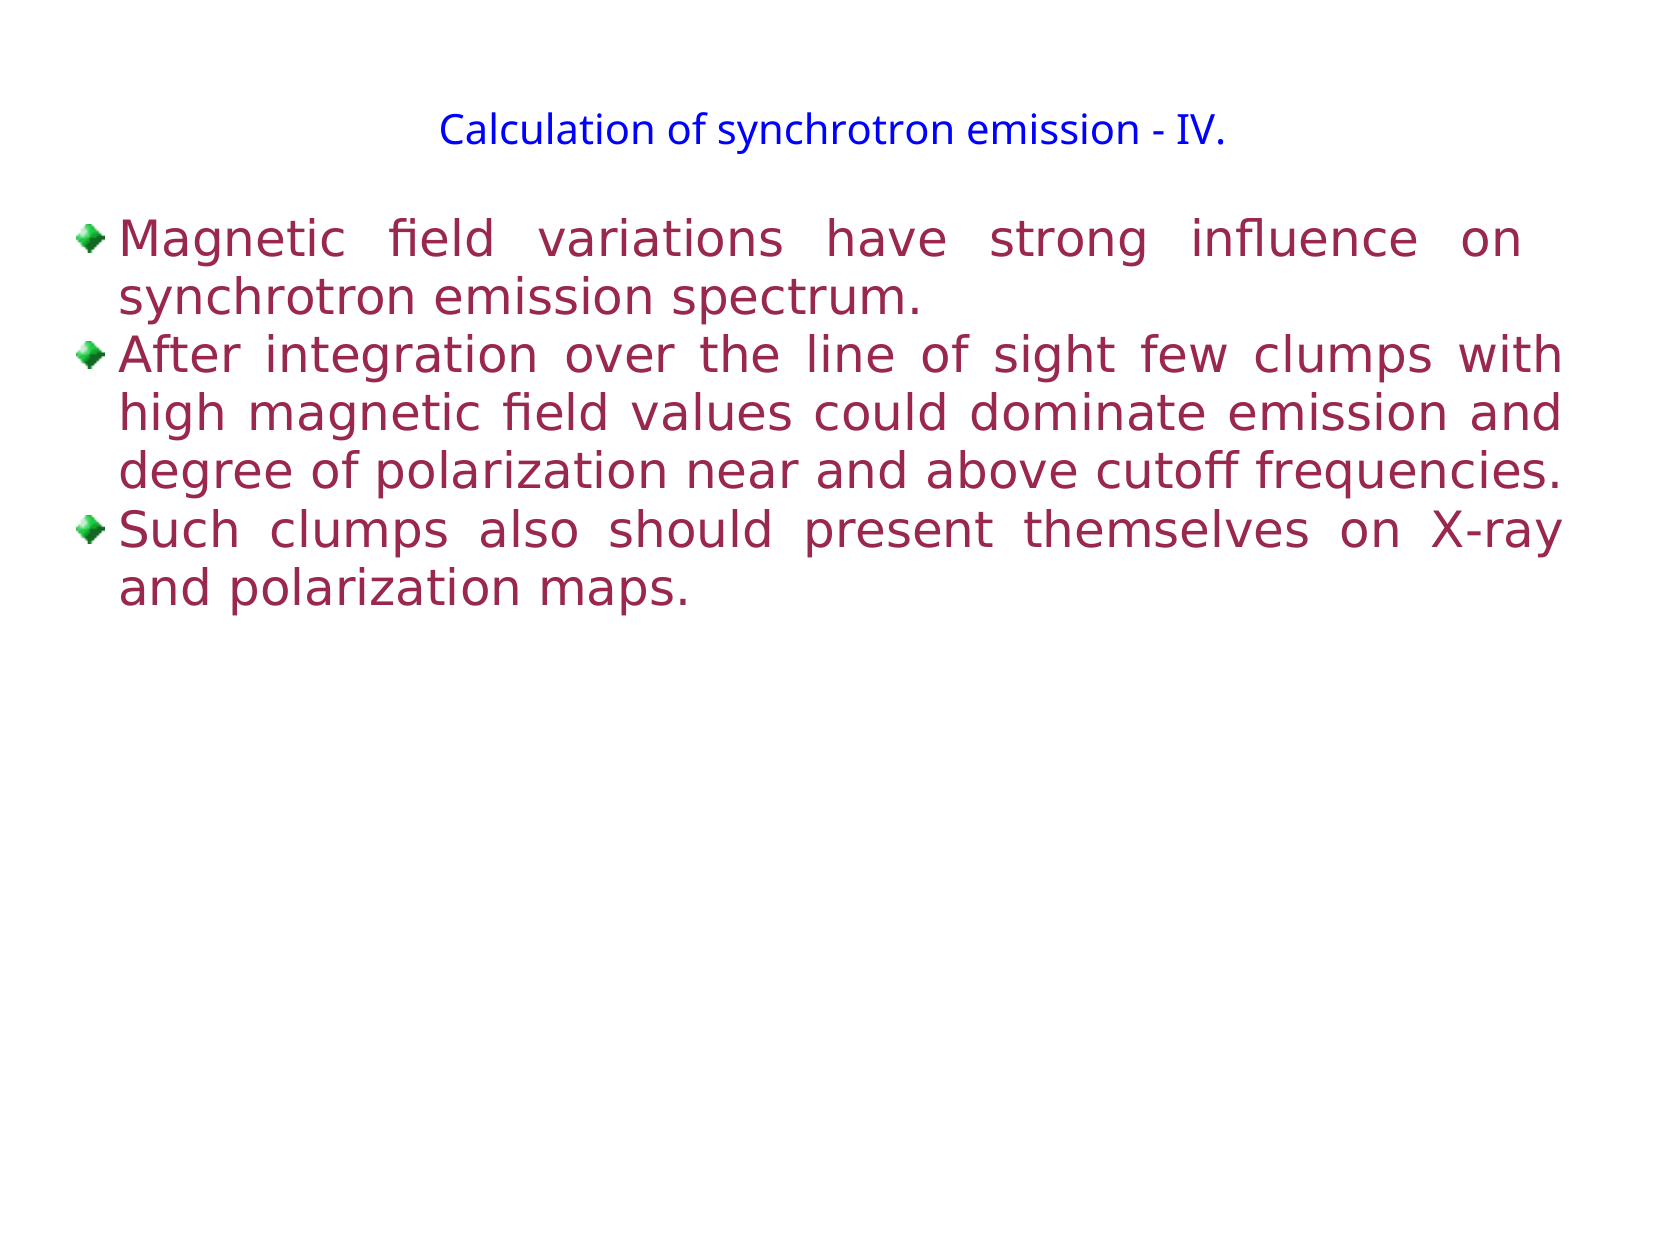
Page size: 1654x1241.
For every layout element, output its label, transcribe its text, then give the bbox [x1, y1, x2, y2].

title Calculation of synchrotron emission - IV. [88, 78, 1577, 178]
subtitle Magnetic field variations have strong influence on synchrotron emission spectrum. After integration over the line of sight few clumps with high magnetic field values could dominate emission and degree of polarization near and above cutoff frequencies. Such clumps also should present themselves on X-ray and polarization maps. [76, 206, 1565, 621]
